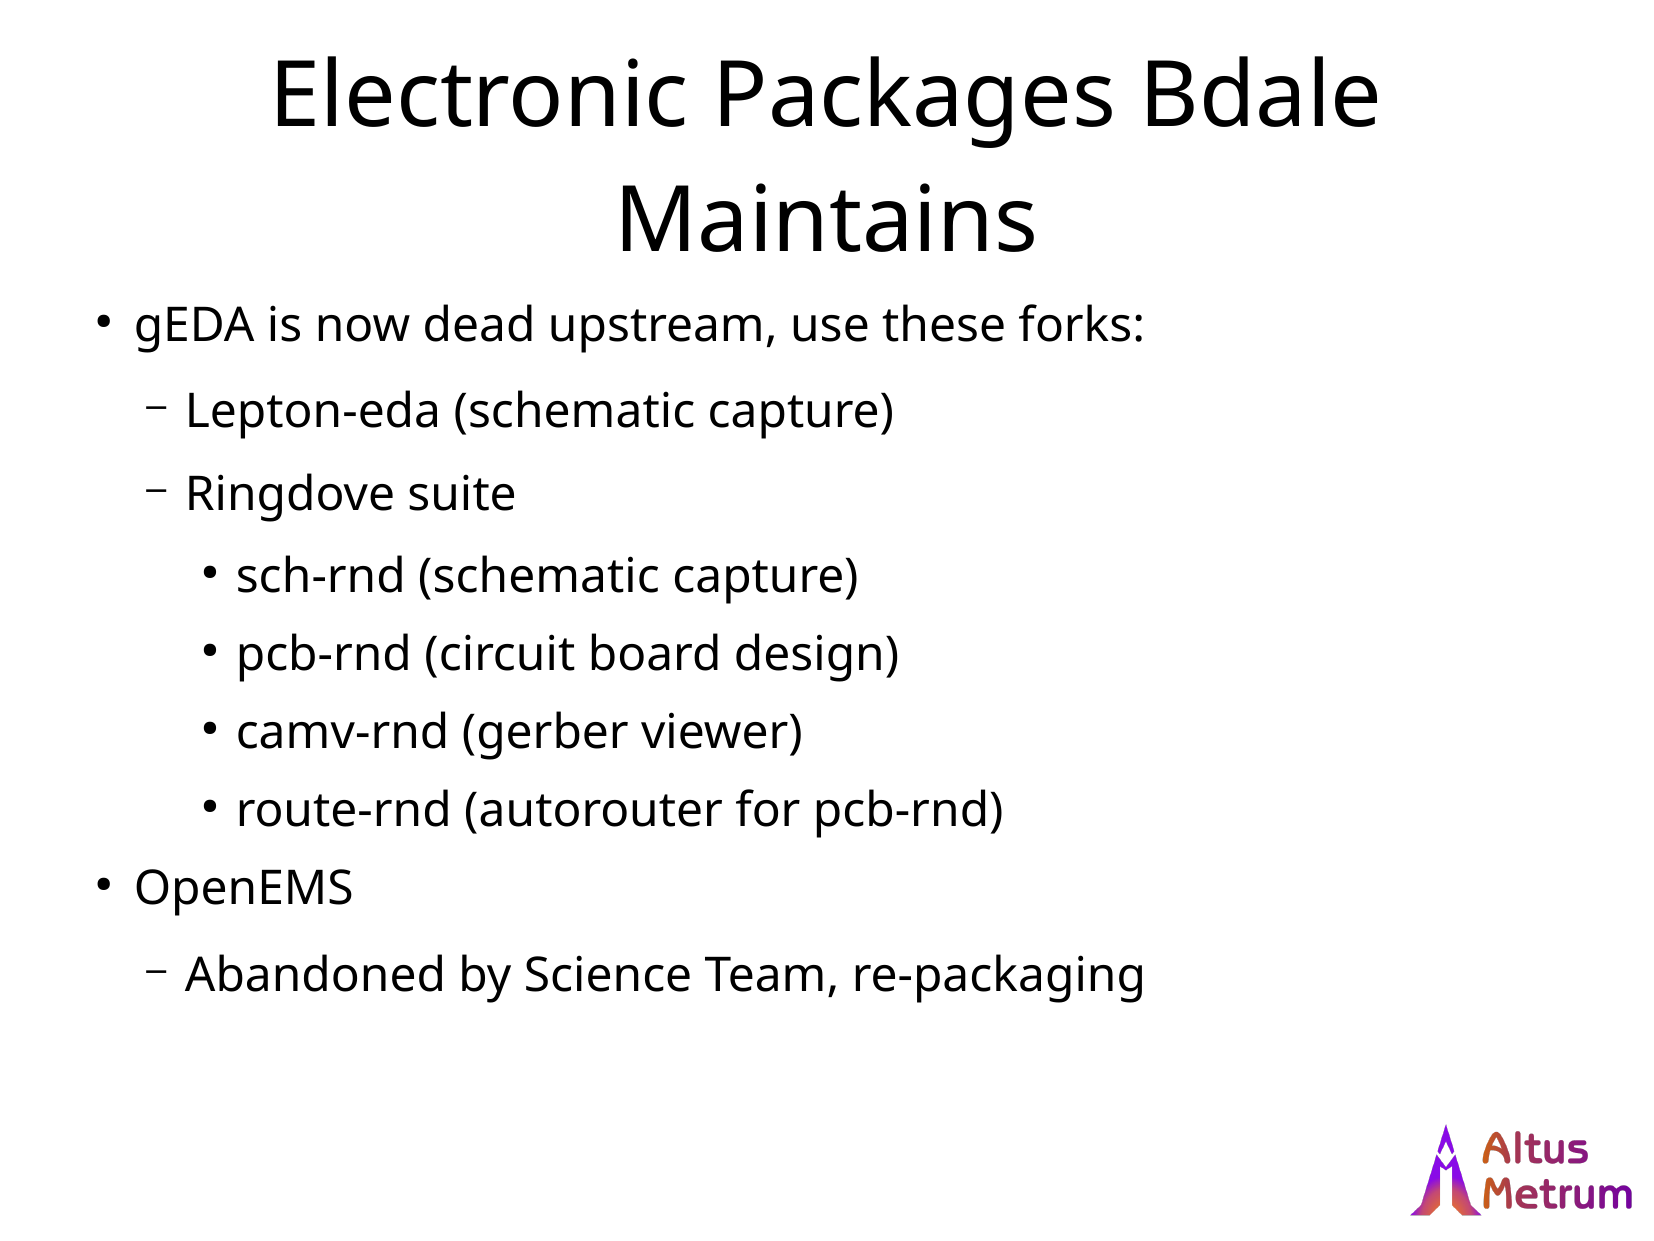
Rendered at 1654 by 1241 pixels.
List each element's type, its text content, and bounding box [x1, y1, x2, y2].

picture [1410, 1124, 1636, 1226]
title Electronic Packages Bdale Maintains [82, 49, 1571, 257]
list gEDA is now dead upstream, use these forks: Lepton-eda (schematic capture) Ringdove suite sch-rnd (schematic capture) pcb-rnd (circuit board design) camv-rnd (gerber viewer) route-rnd (autorouter for pcb-rnd) OpenEMS Abandoned by Science Team, re-packaging [82, 290, 1538, 1010]
